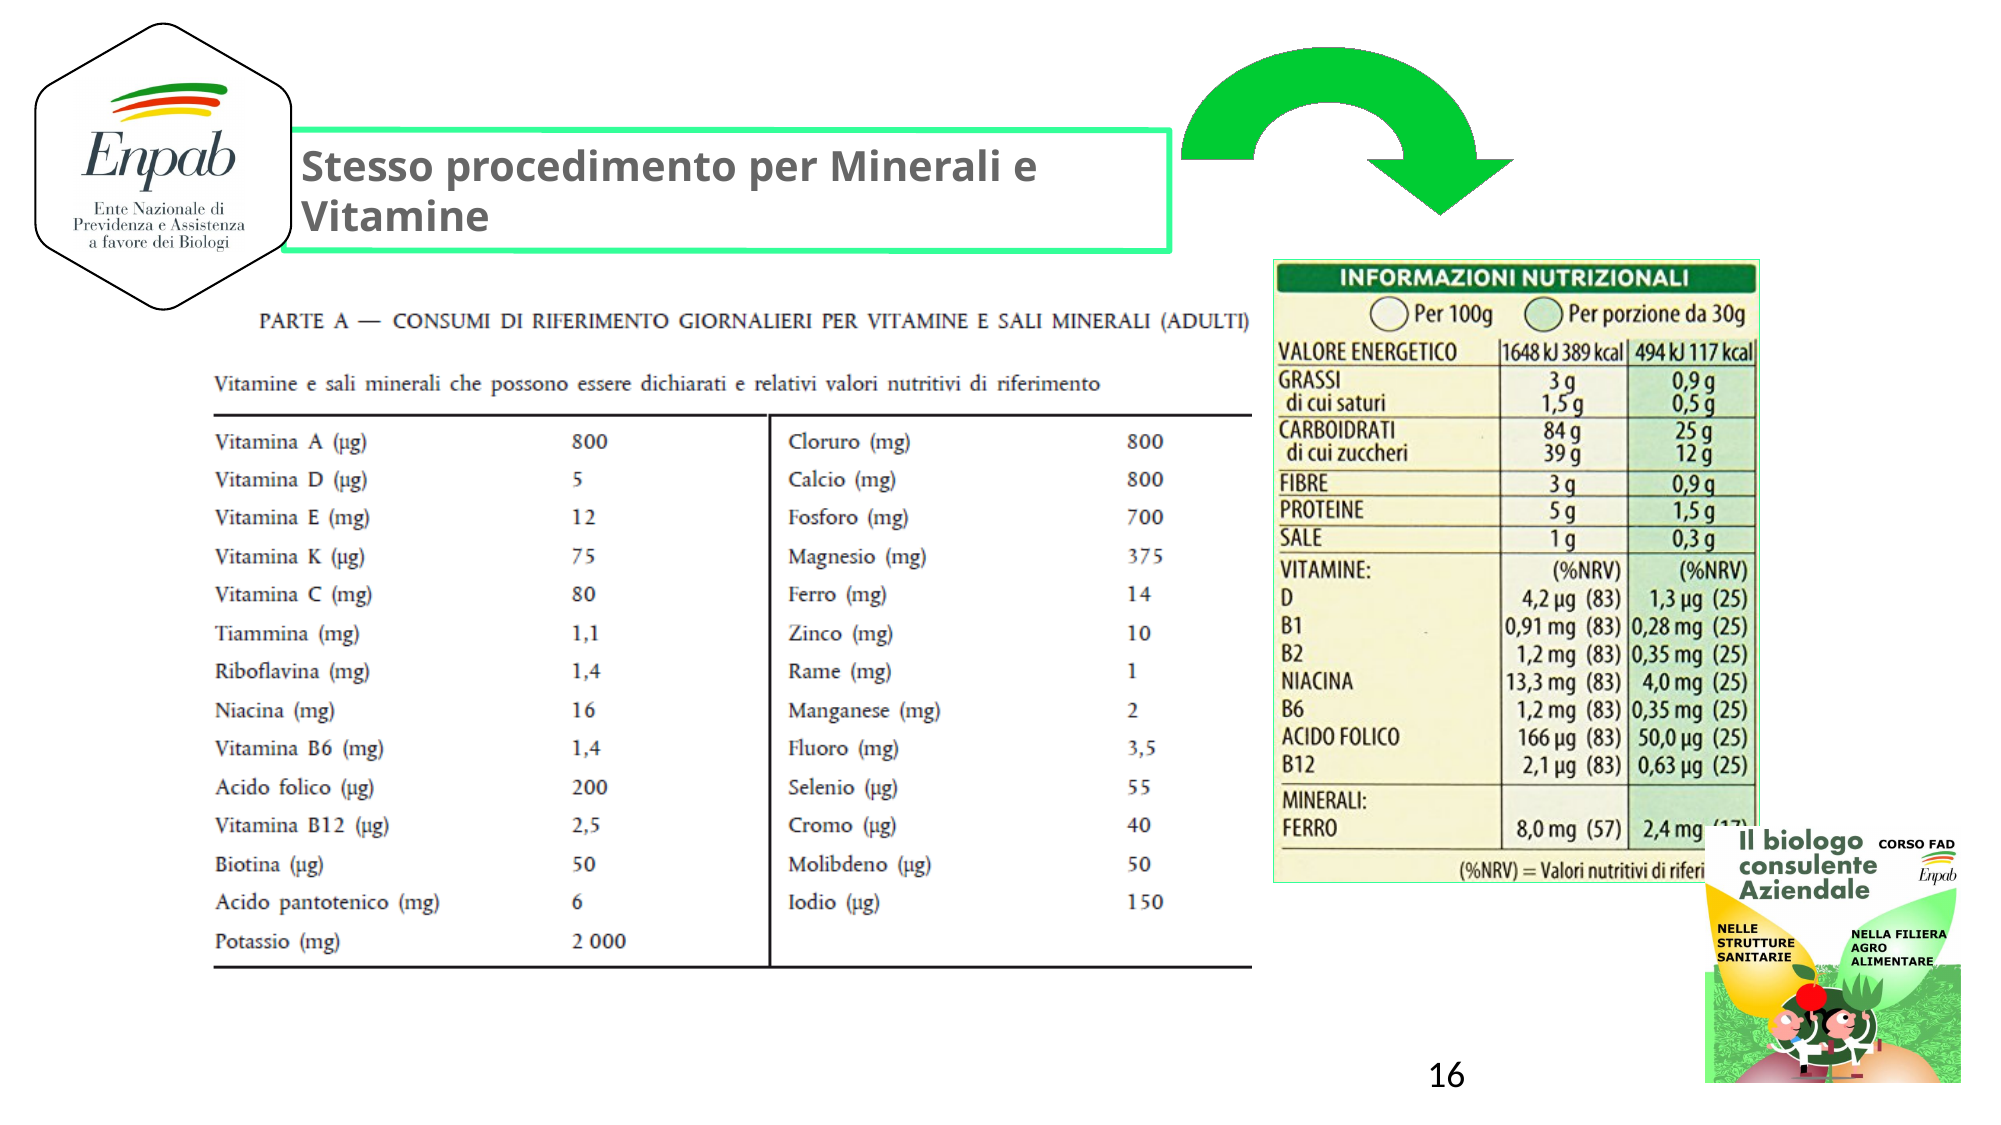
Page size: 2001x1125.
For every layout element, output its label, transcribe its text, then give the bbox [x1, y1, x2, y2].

text_box [35, 23, 292, 310]
text_box Stesso procedimento per Minerali e Vitamine [283, 129, 1170, 251]
picture [1273, 259, 1961, 1083]
picture [212, 295, 1252, 969]
picture [73, 77, 245, 252]
text_box [1181, 47, 1514, 216]
